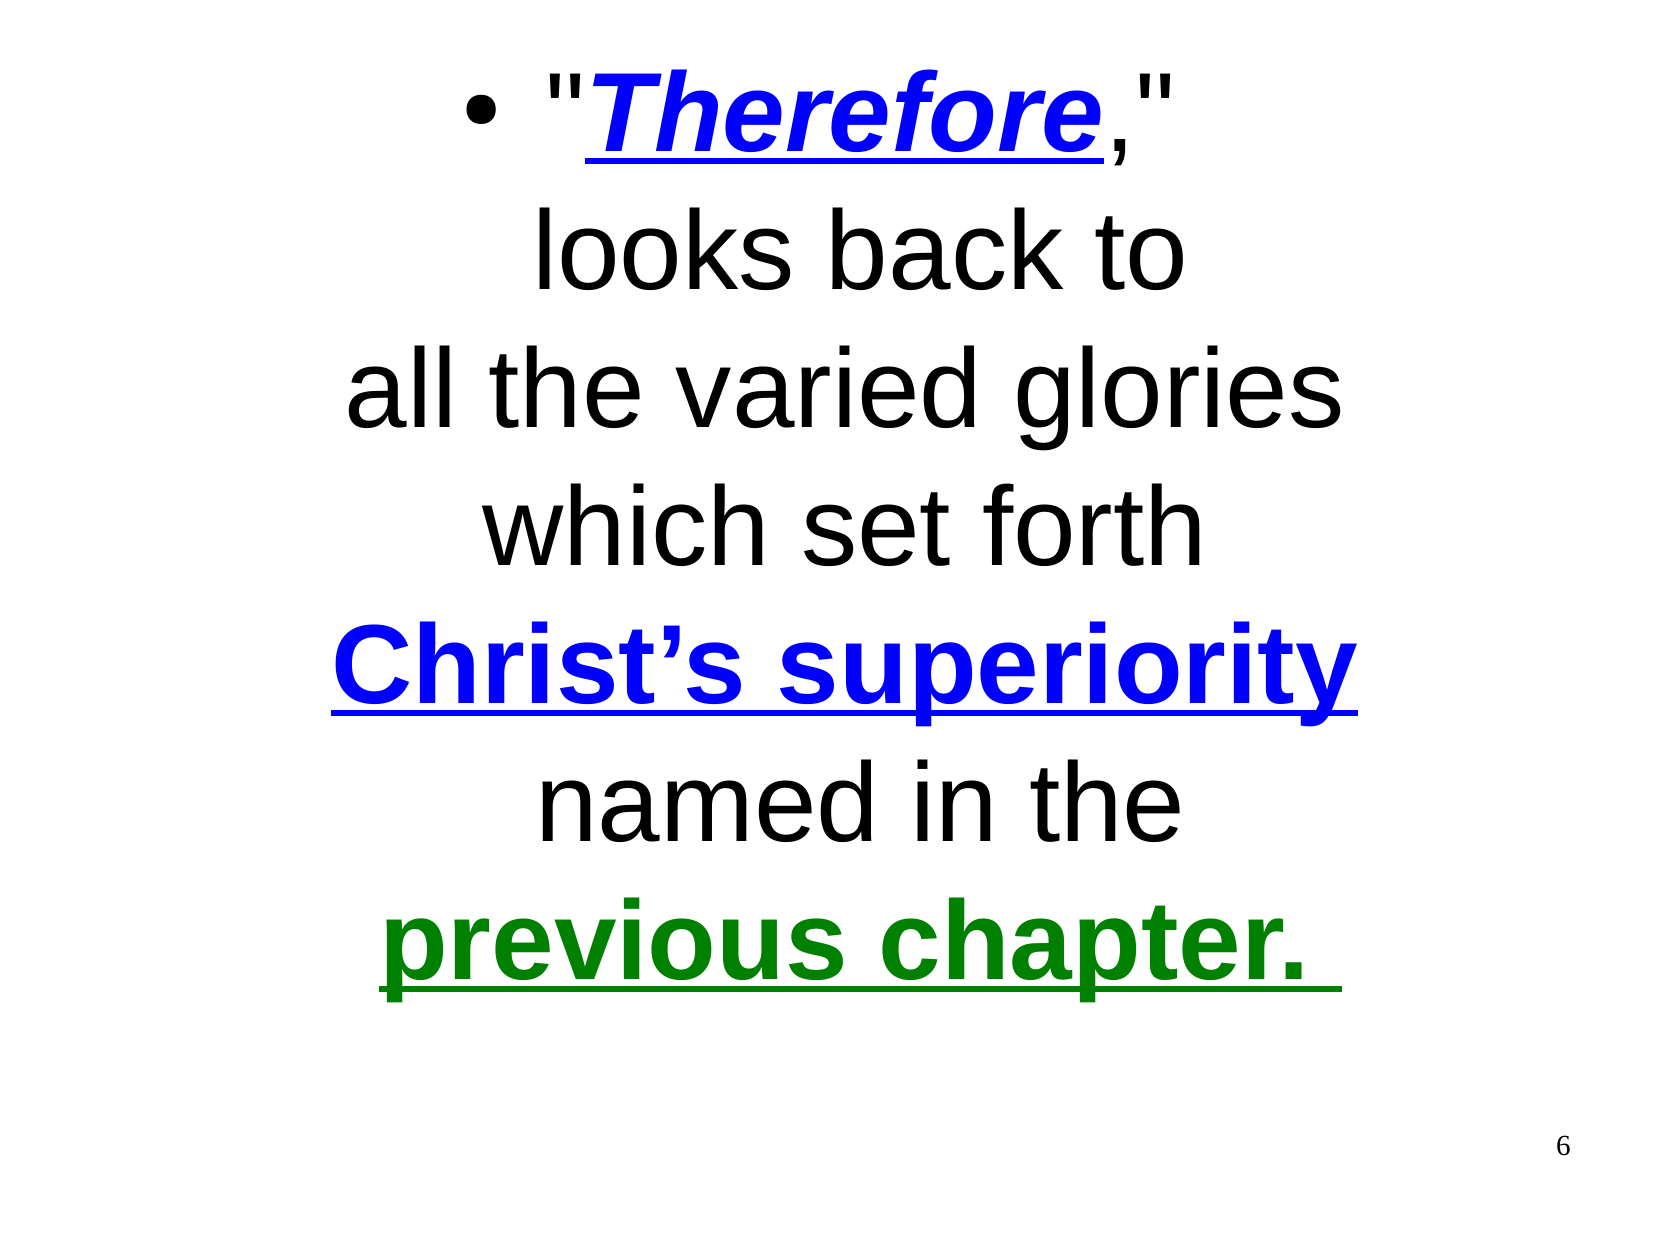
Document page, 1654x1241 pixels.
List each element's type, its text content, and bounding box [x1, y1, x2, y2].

list "Therefore," looks back to all the varied glories which set forth Christ’s superiority named in the previous chapter. [37, 37, 1613, 1201]
